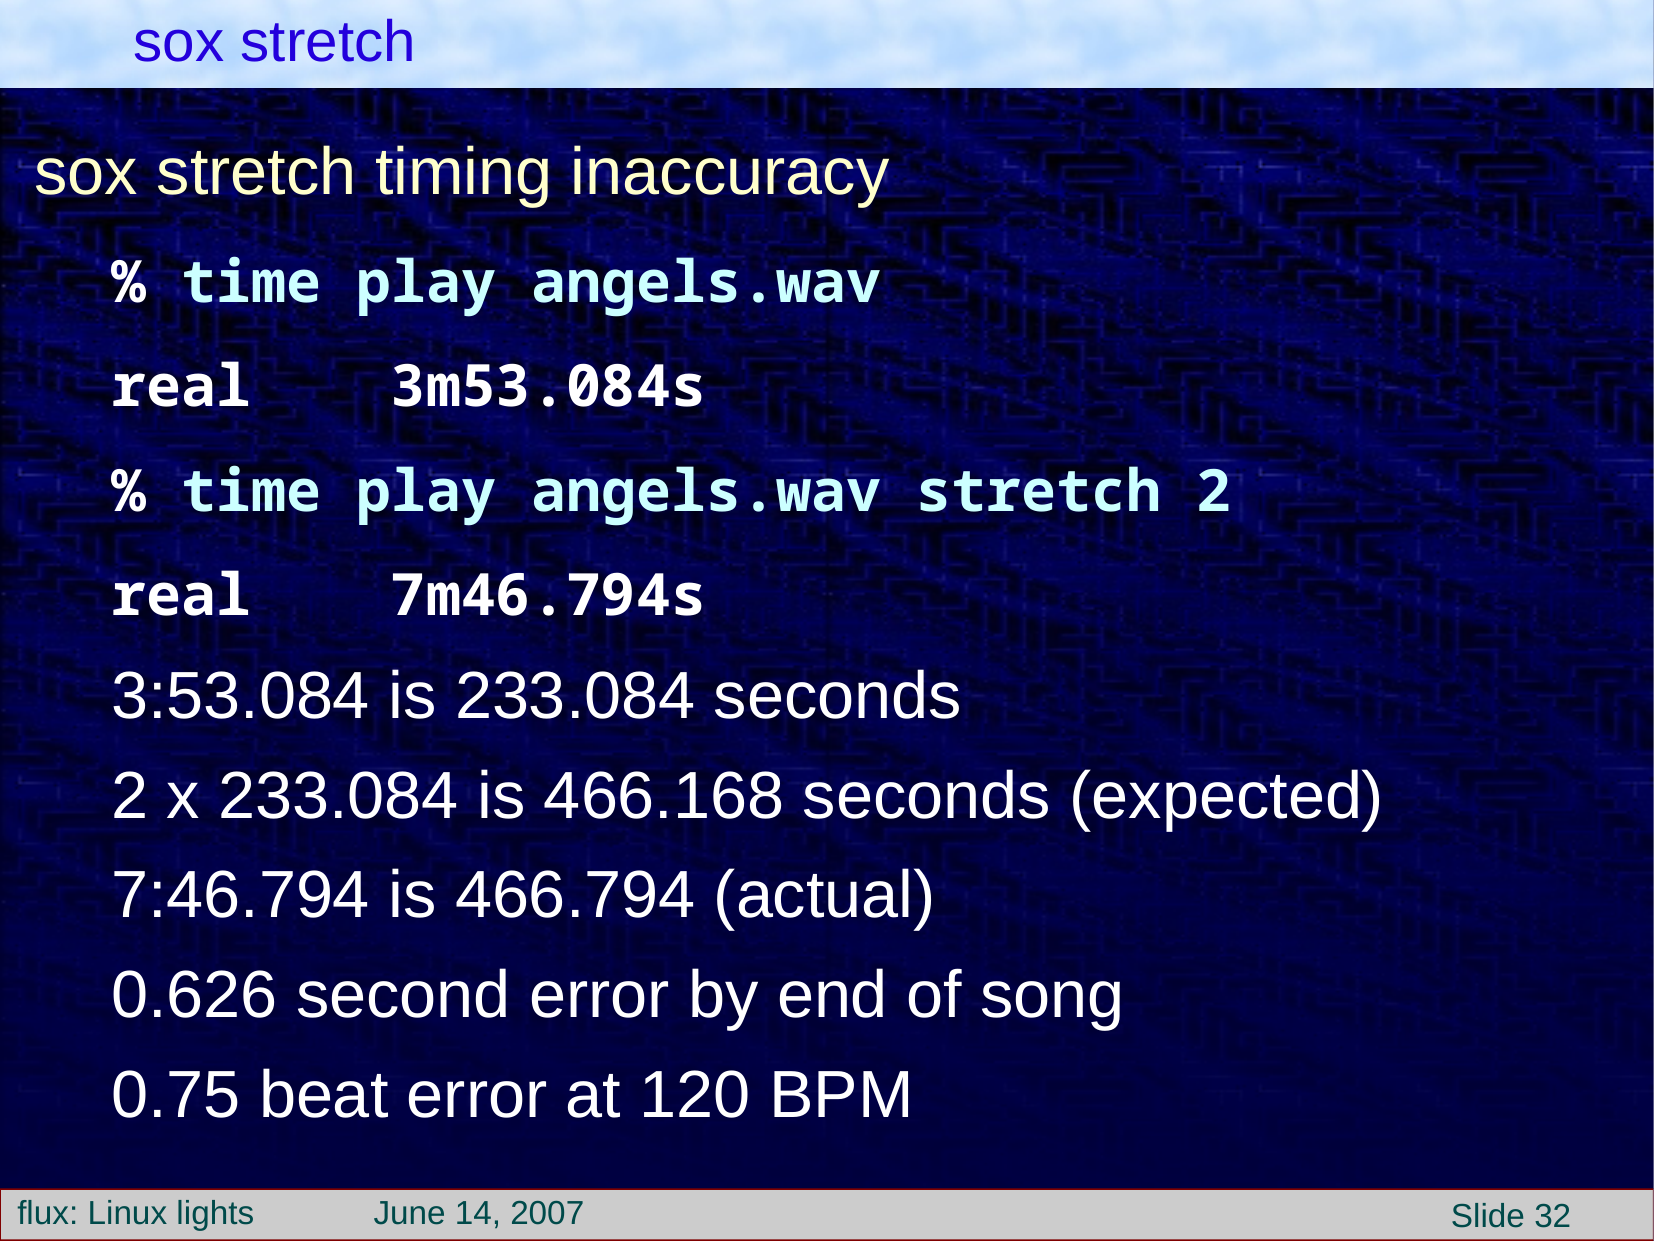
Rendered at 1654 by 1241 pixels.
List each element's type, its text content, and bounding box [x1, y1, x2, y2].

picture [0, 88, 1654, 1189]
text_box flux: Linux lights June 14, 2007 [2, 1186, 713, 1241]
text_box Slide <number> [1436, 1189, 1654, 1241]
list sox stretch timing inaccuracy % time play angels.wav real 3m53.084s % time play angels.wav stretch 2 real 7m46.794s 3:53.084 is 233.084 seconds 2 x 233.084 is 466.168 seconds (expected) 7:46.794 is 466.794 (actual) 0.626 second error by end of song 0.75 beat error at 120 BPM [16, 132, 1623, 1124]
text_box sox stretch [0, 0, 1654, 88]
text_box [713, 1189, 1436, 1241]
